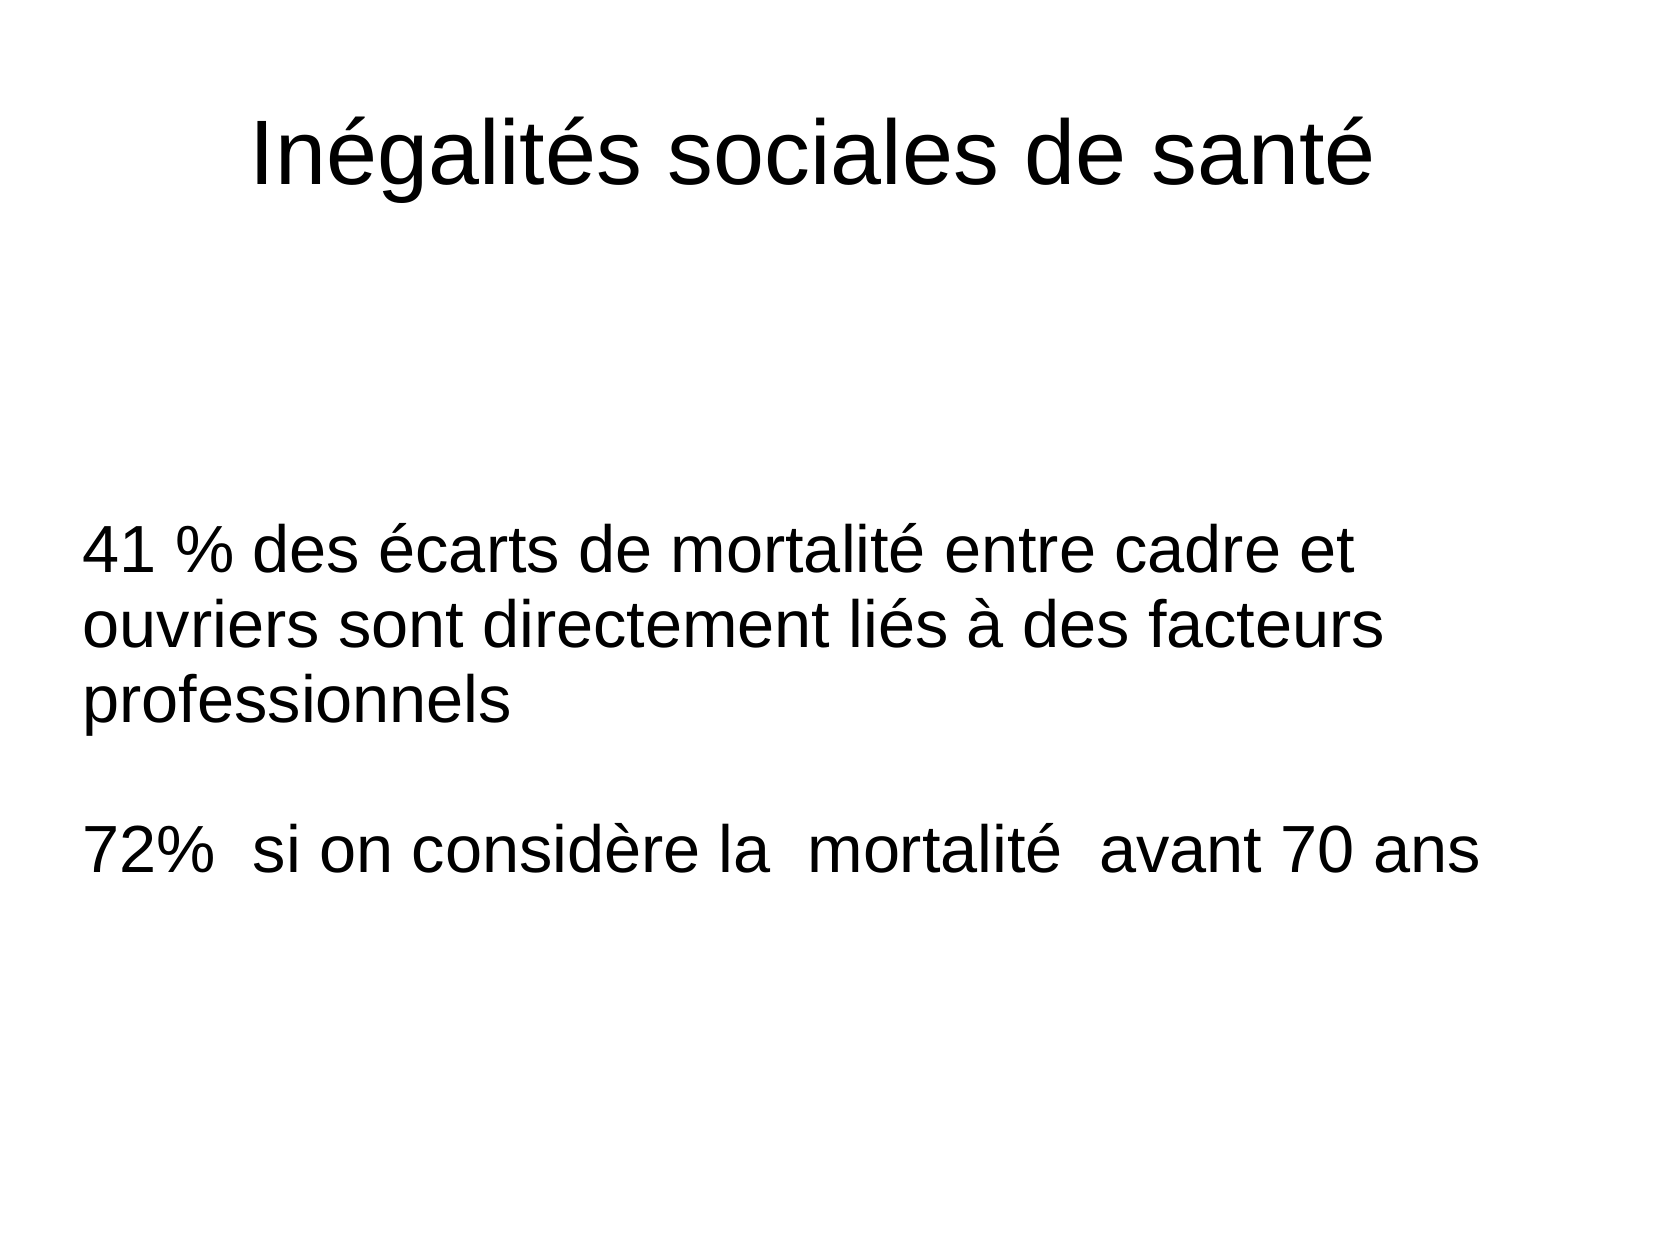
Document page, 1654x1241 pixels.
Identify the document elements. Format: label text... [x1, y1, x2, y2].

title Inégalités sociales de santé [82, 49, 1571, 257]
subtitle 41 % des écarts de mortalité entre cadre et ouvriers sont directement liés à des facteurs professionnels 72% si on considère la mortalité avant 70 ans [82, 297, 1571, 1102]
